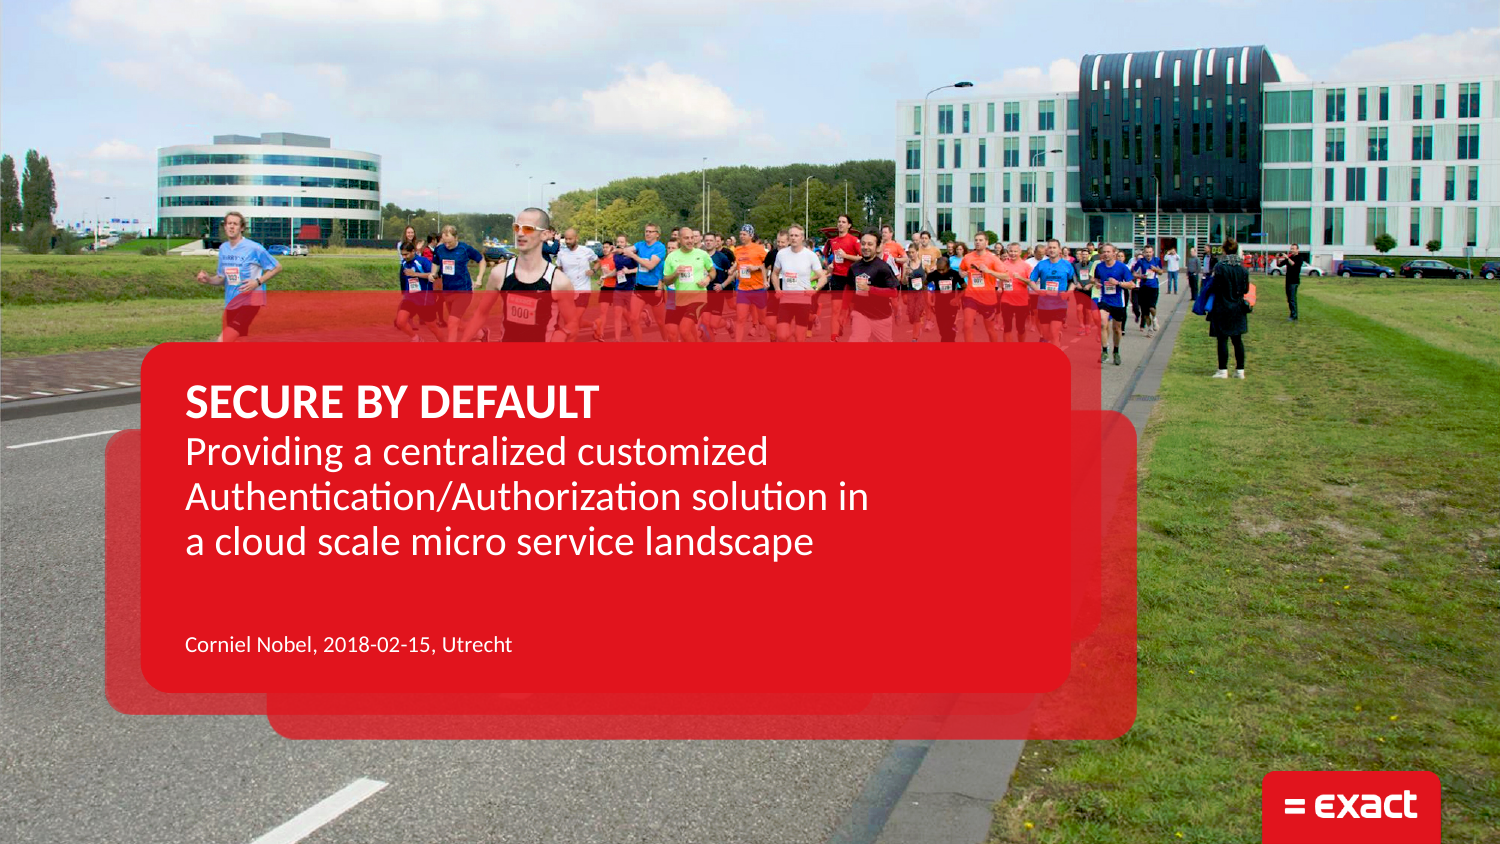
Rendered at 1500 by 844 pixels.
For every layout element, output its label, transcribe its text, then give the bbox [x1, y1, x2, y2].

text_box Corniel Nobel, 2018-02-15, Utrecht [170, 622, 1020, 668]
title Secure by default [170, 372, 1019, 438]
subtitle Providing a centralized customized Authentication/Authorization solution in a cloud scale micro service landscape [170, 421, 892, 611]
